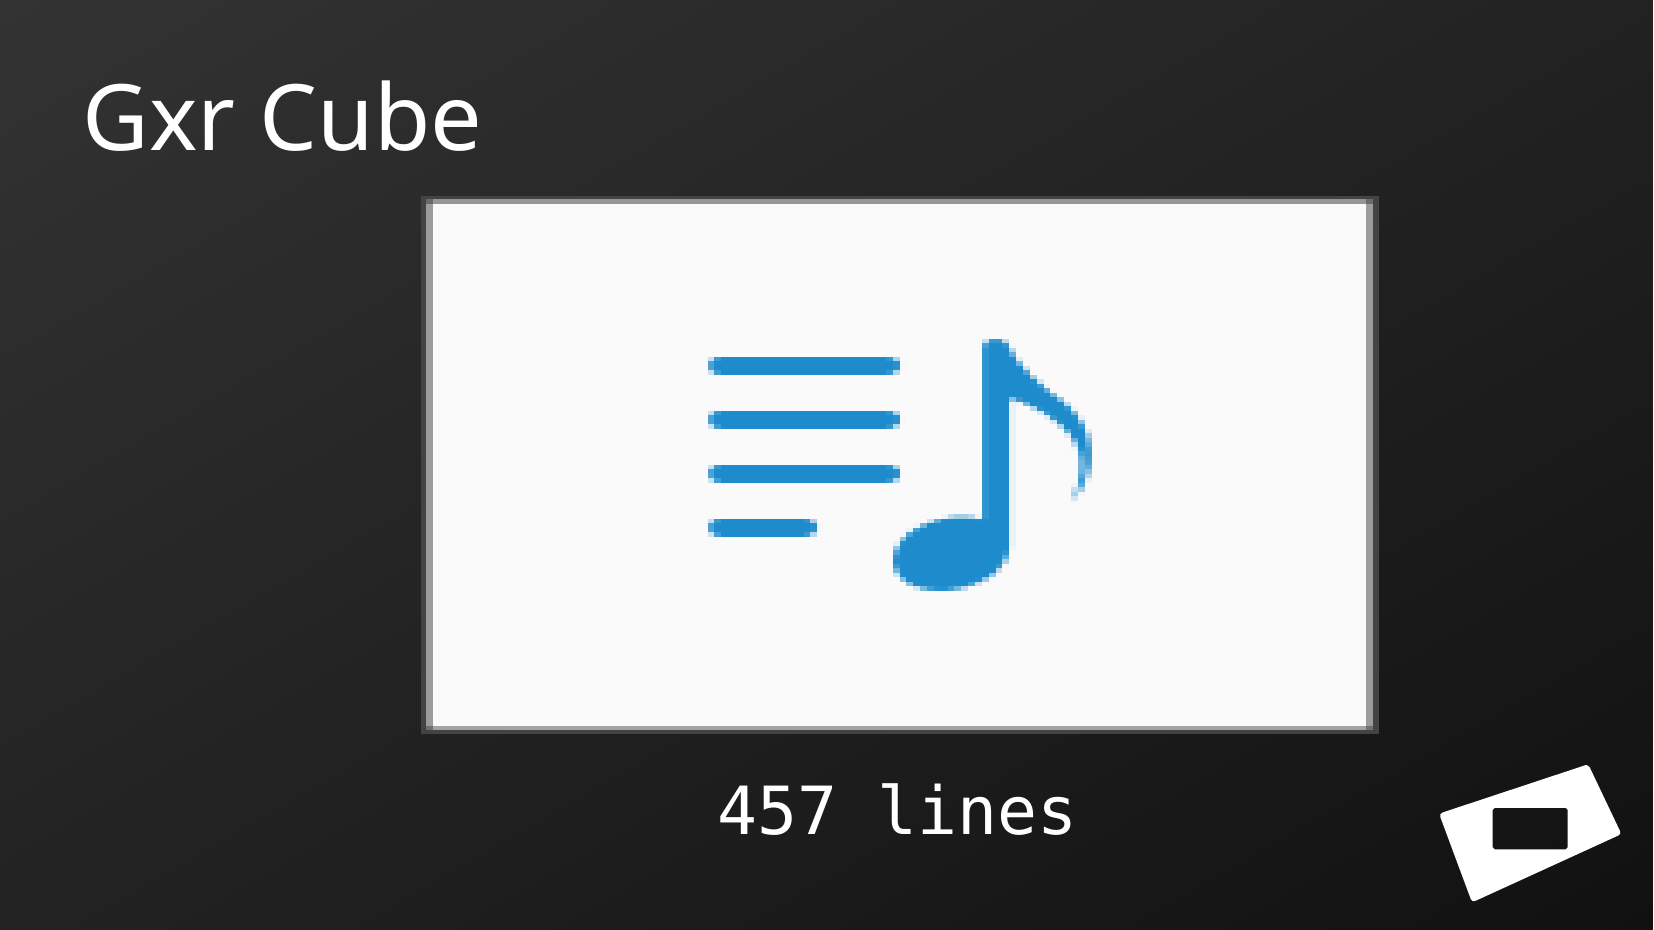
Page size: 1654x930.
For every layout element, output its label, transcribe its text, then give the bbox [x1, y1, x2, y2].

picture [1456, 765, 1621, 902]
title Gxr Cube [82, 37, 1571, 193]
text_box 457 lines [270, 765, 1456, 916]
text_box [419, 194, 1381, 736]
